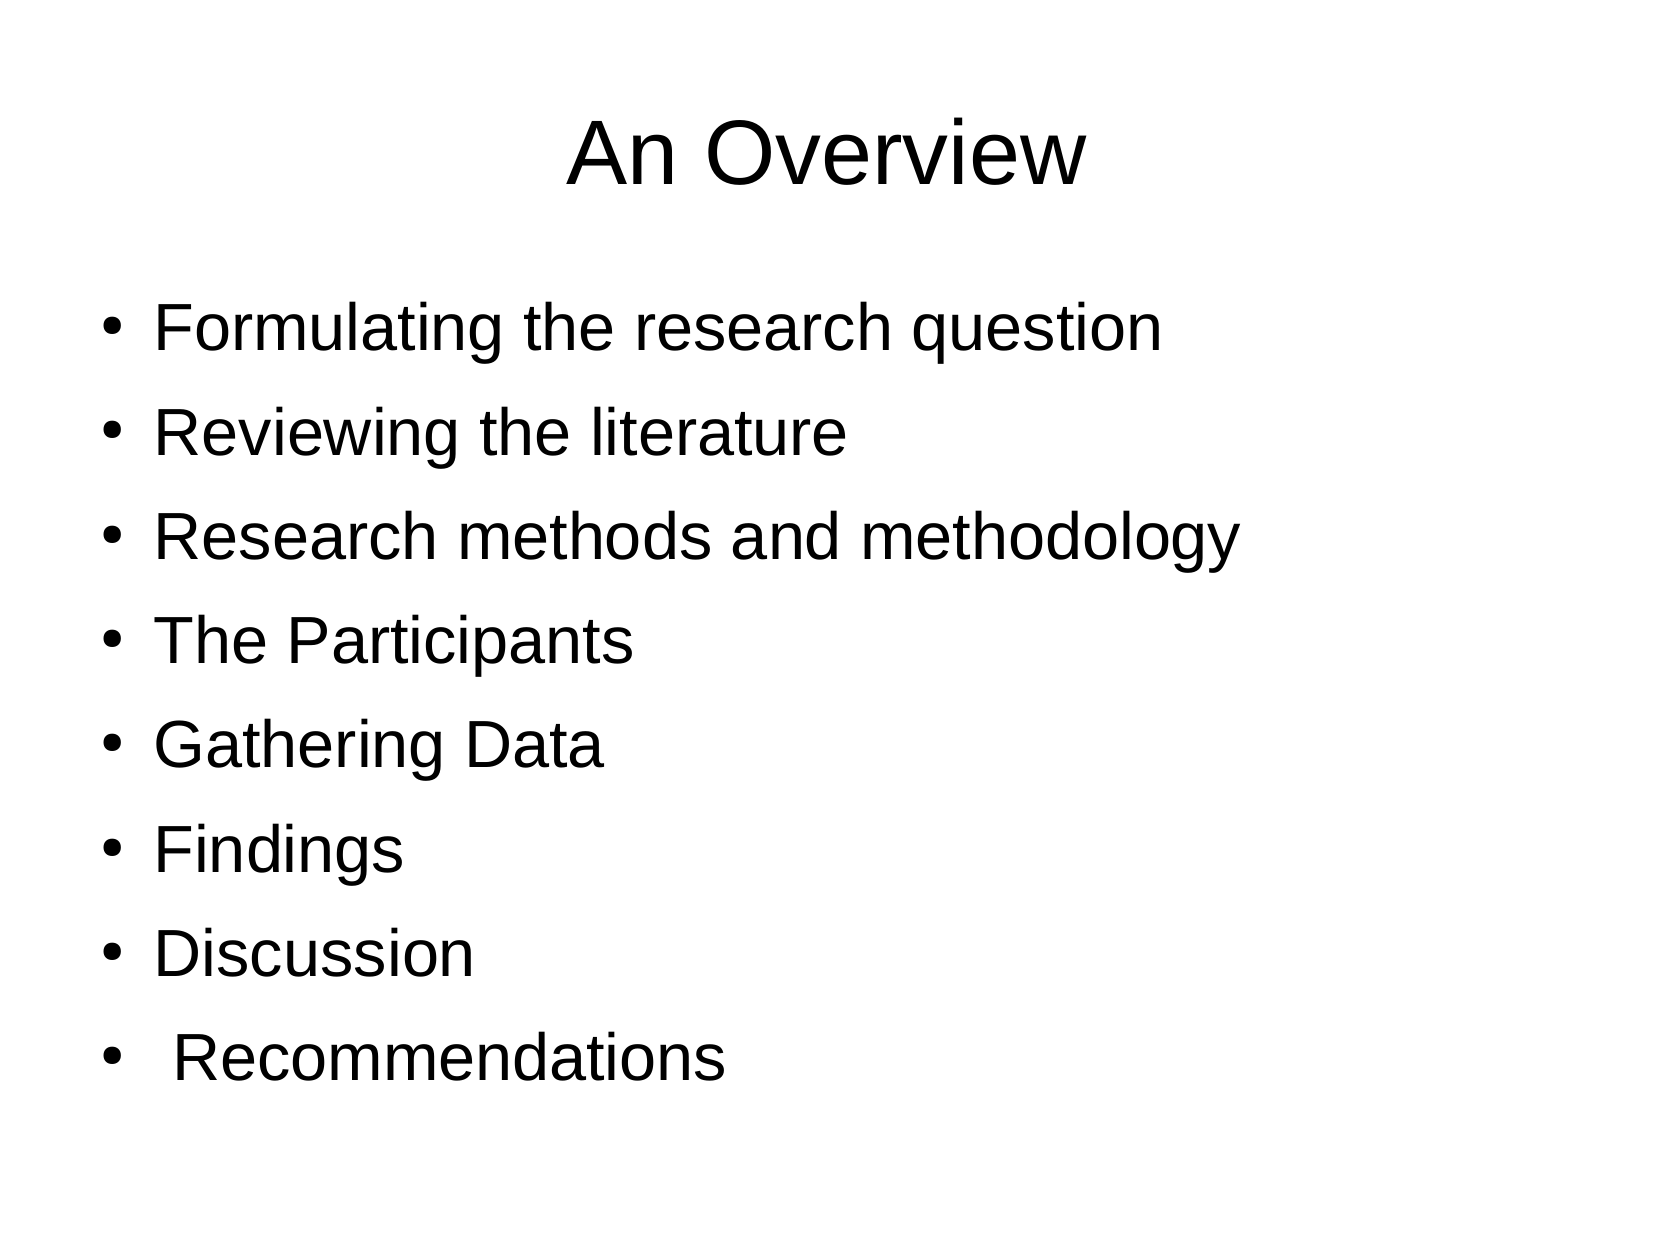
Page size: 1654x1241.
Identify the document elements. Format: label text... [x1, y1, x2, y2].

title An Overview [82, 56, 1571, 250]
list Formulating the research question Reviewing the literature Research methods and methodology The Participants Gathering Data Findings Discussion Recommendations [82, 290, 1571, 1109]
